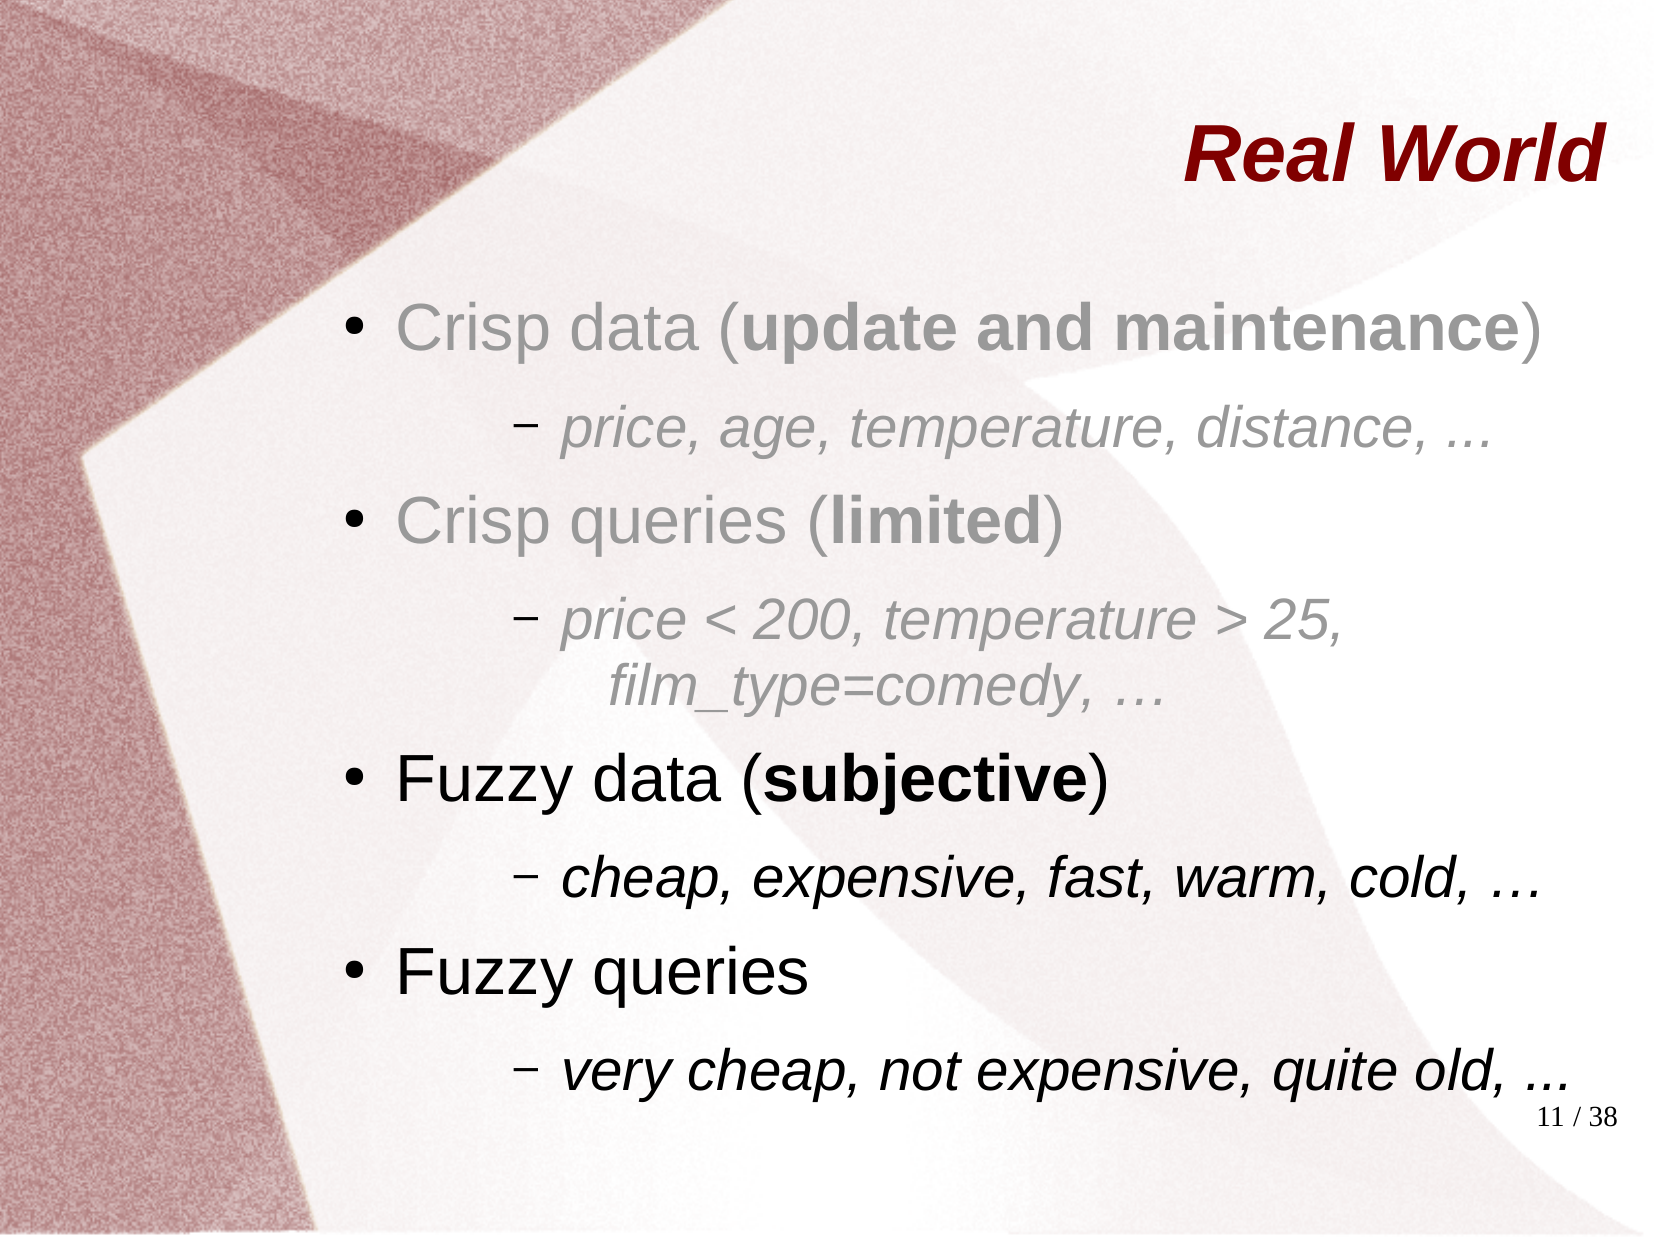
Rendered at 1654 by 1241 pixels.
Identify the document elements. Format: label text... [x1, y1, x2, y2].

title Real World [596, 49, 1607, 257]
list Crisp data (update and maintenance) price, age, temperature, distance, ... Crisp queries (limited) price < 200, temperature > 25, film_type=comedy, … Fuzzy data (subjective) cheap, expensive, fast, warm, cold, … Fuzzy queries very cheap, not expensive, quite old, ... [324, 290, 1601, 1202]
picture [0, 0, 1654, 1241]
